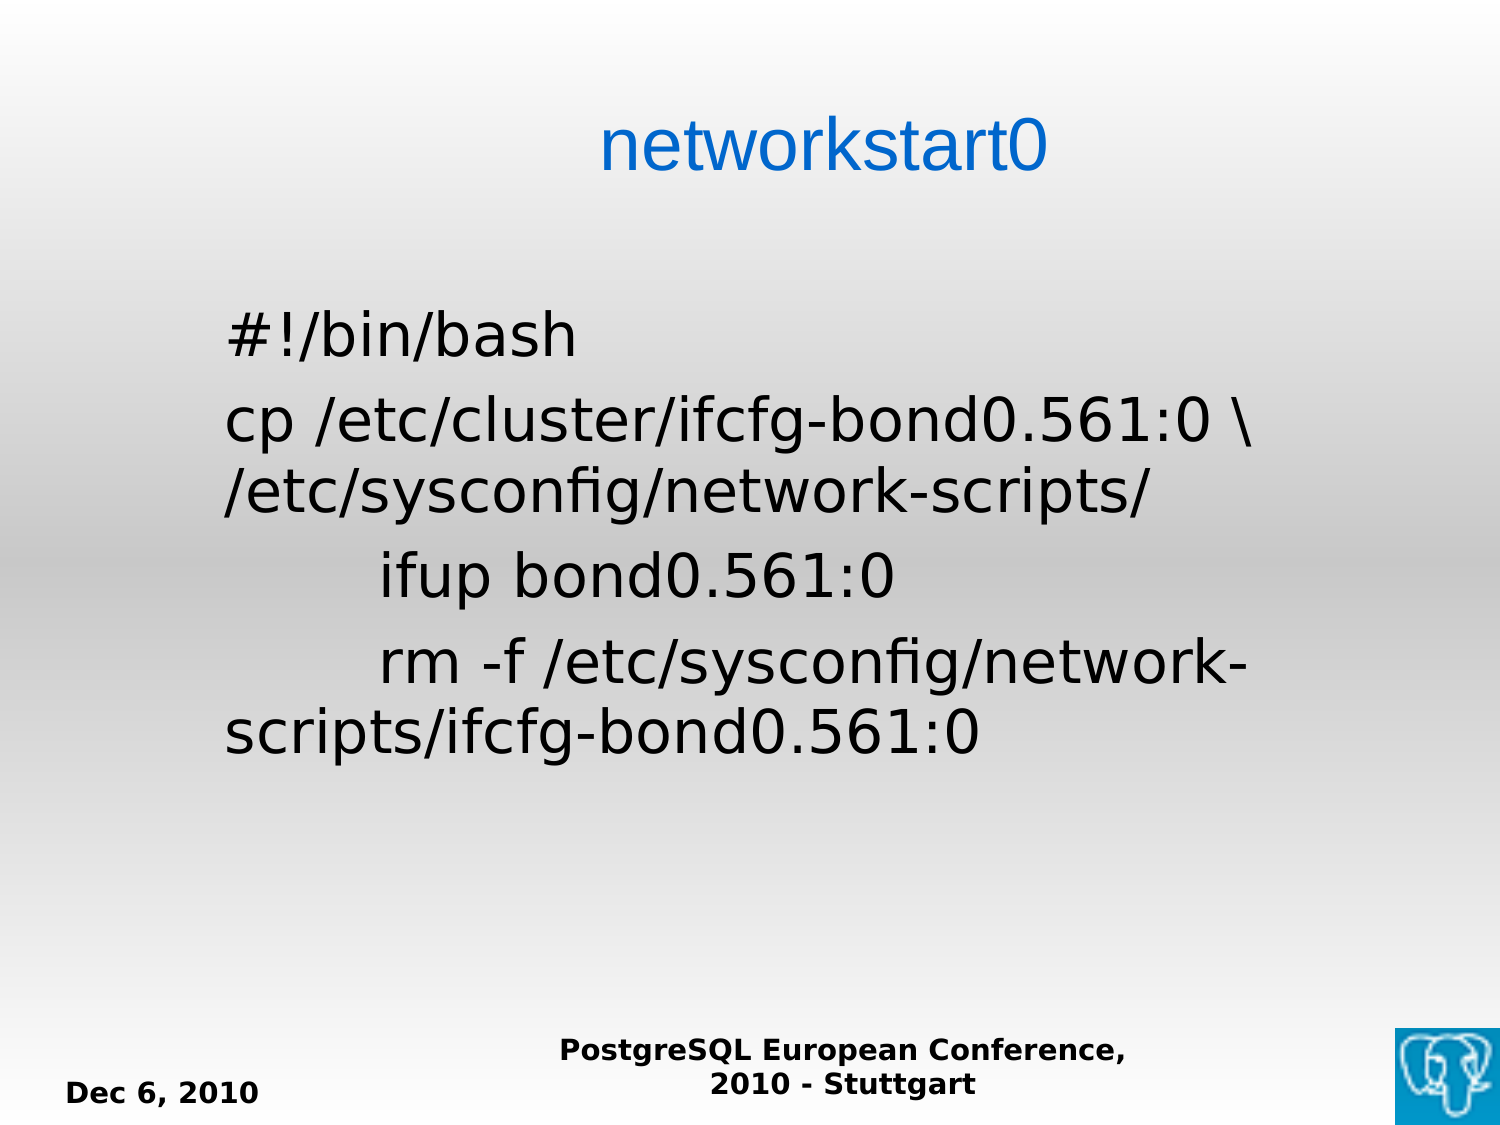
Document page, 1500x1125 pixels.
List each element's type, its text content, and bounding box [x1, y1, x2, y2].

list #!/bin/bash cp /etc/cluster/ifcfg-bond0.561:0 \ /etc/sysconfig/network-scripts/ ifup bond0.561:0 rm -f /etc/sysconfig/network-scripts/ifcfg-bond0.561:0 [224, 299, 1425, 975]
picture [1400, 1033, 1492, 1118]
title networkstart0 [224, 49, 1425, 238]
